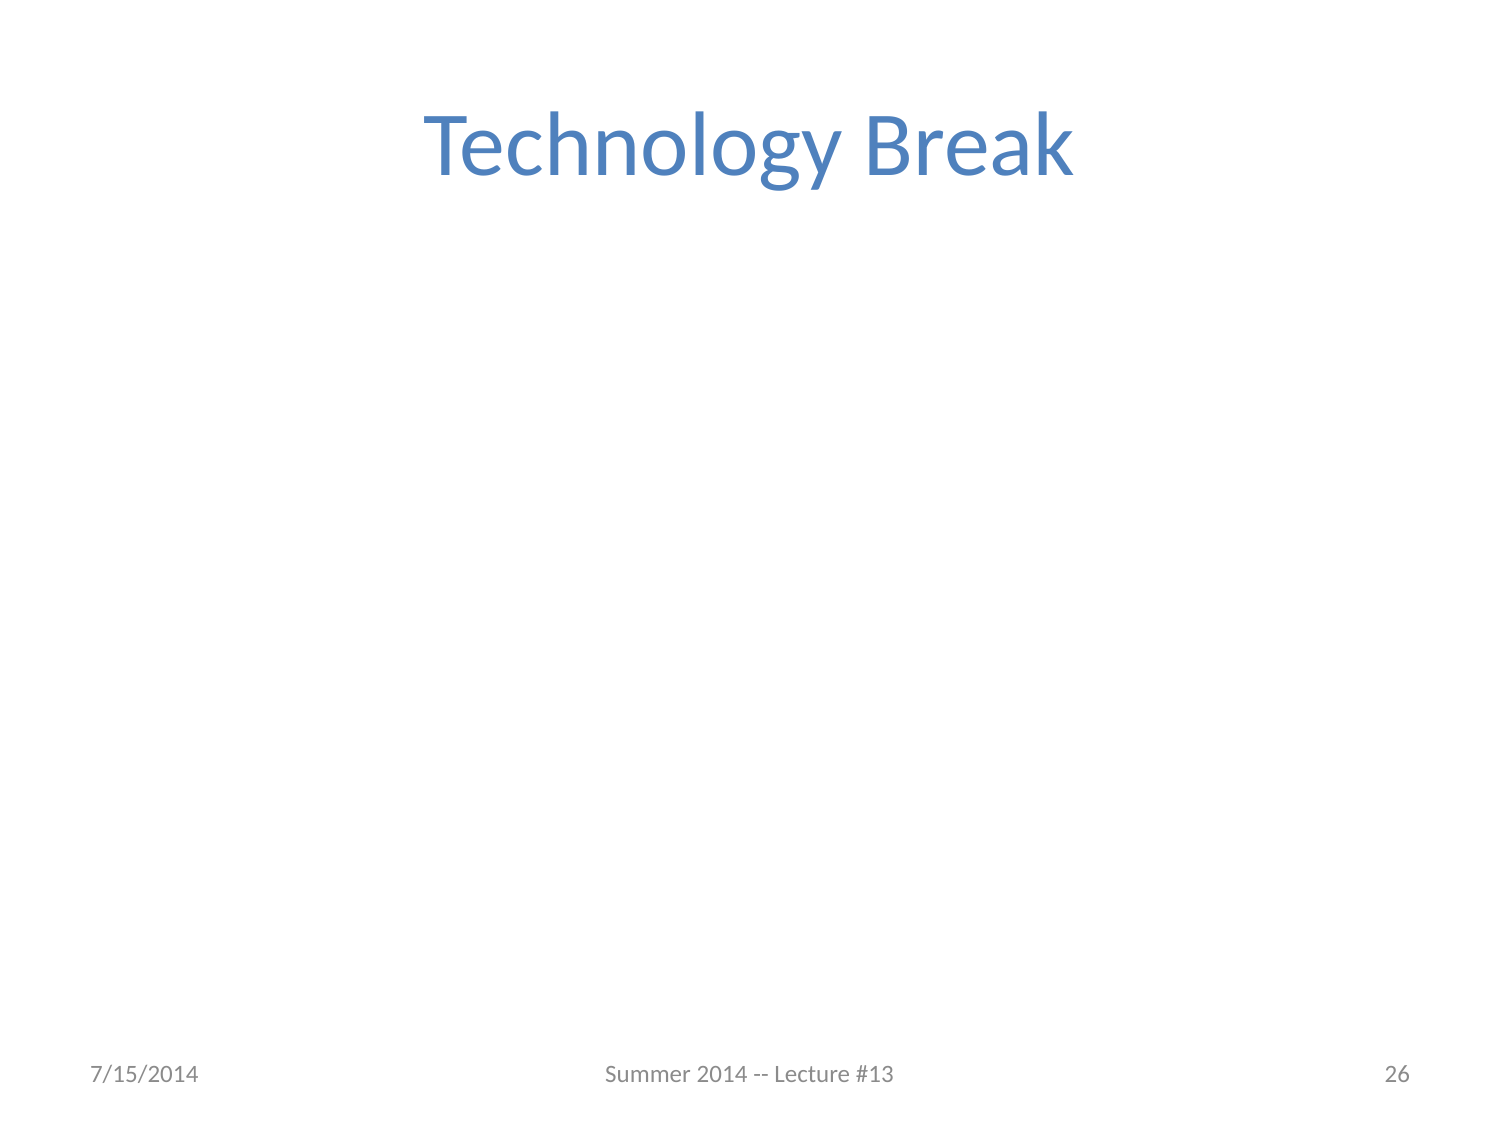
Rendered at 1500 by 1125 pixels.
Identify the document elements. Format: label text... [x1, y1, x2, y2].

footer Summer 2014 -- Lecture #13 [512, 1042, 988, 1103]
slide_number 7/15/2014 [75, 1042, 425, 1103]
slide_number <number> [1074, 1042, 1425, 1103]
title Technology Break [75, 45, 1425, 233]
